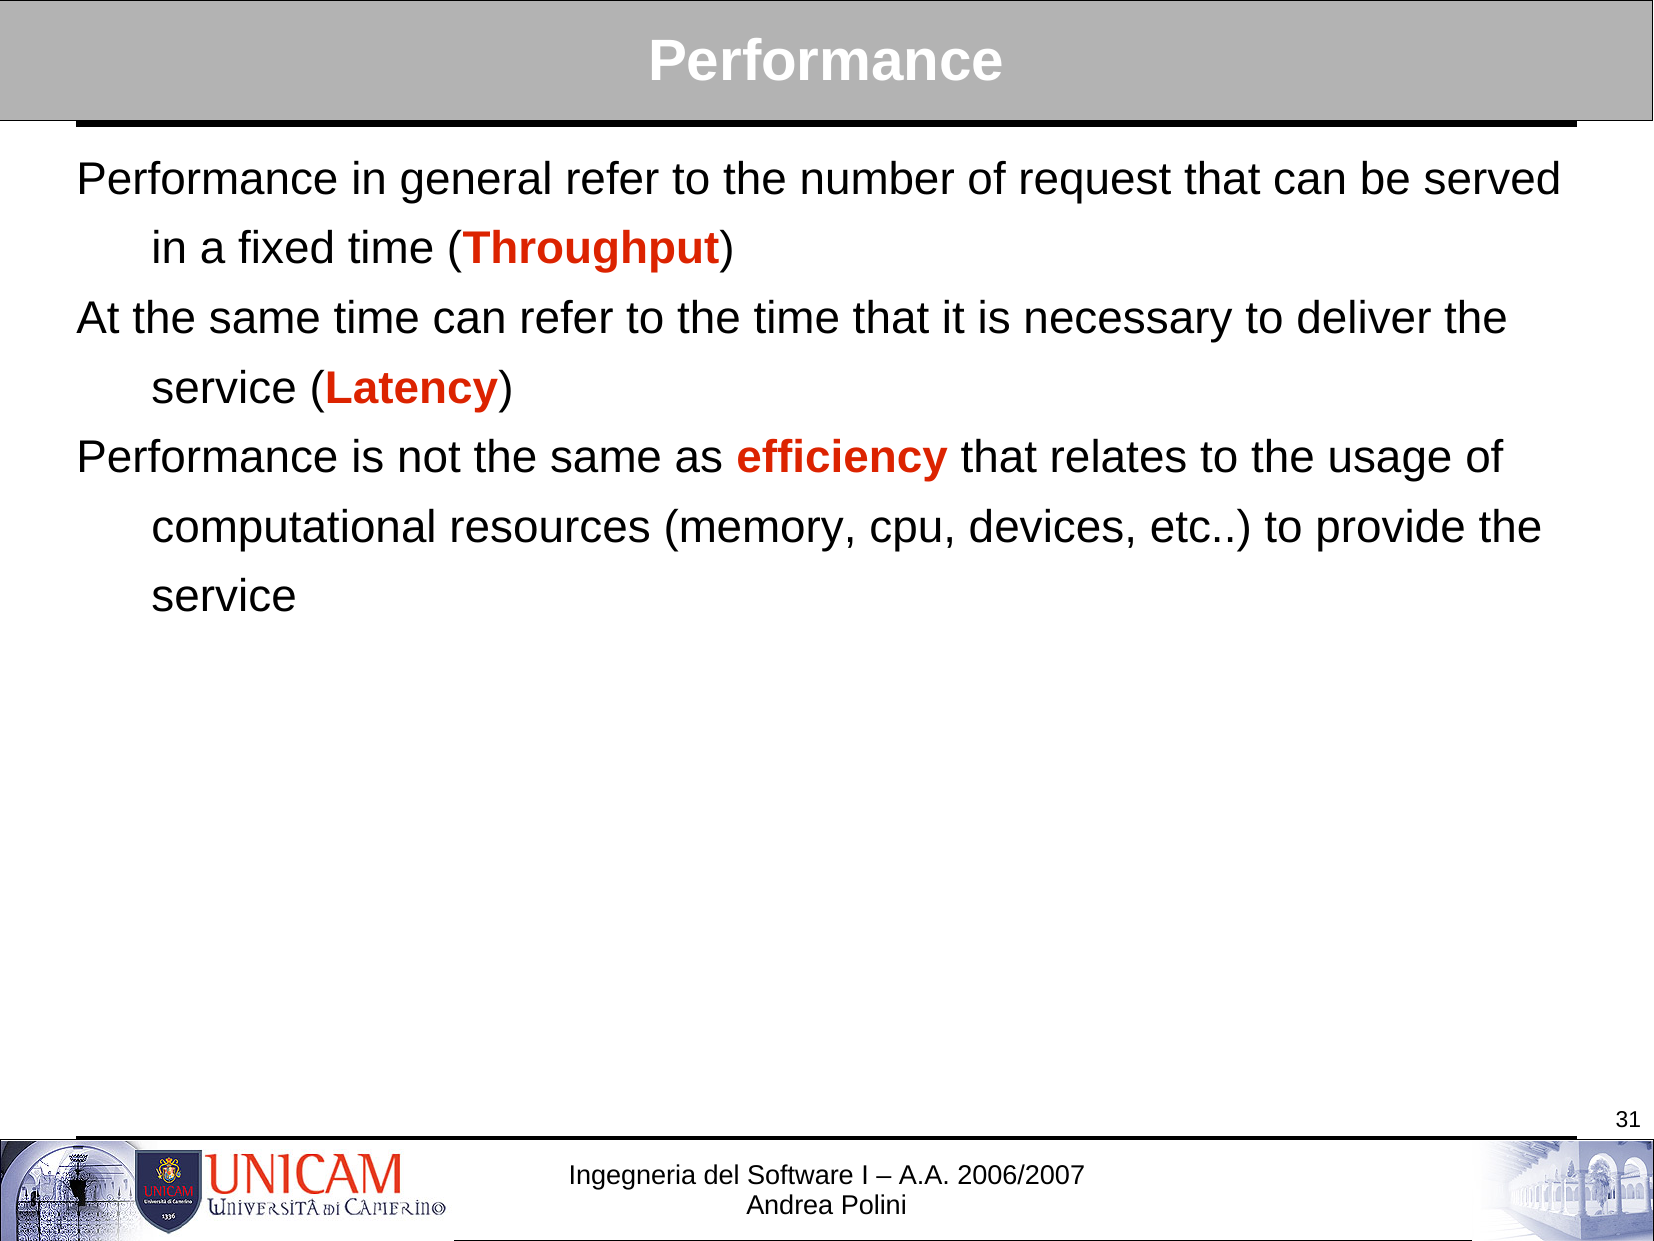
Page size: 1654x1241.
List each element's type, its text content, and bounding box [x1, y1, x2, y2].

list Performance in general refer to the number of request that can be served in a fixed time (Throughput) At the same time can refer to the time that it is necessary to deliver the service (Latency) Performance is not the same as efficiency that relates to the usage of computational resources (memory, cpu, devices, etc..) to provide the service [76, 152, 1577, 761]
picture [0, 1141, 454, 1241]
title Performance [0, 0, 1653, 121]
picture [1472, 1141, 1653, 1241]
